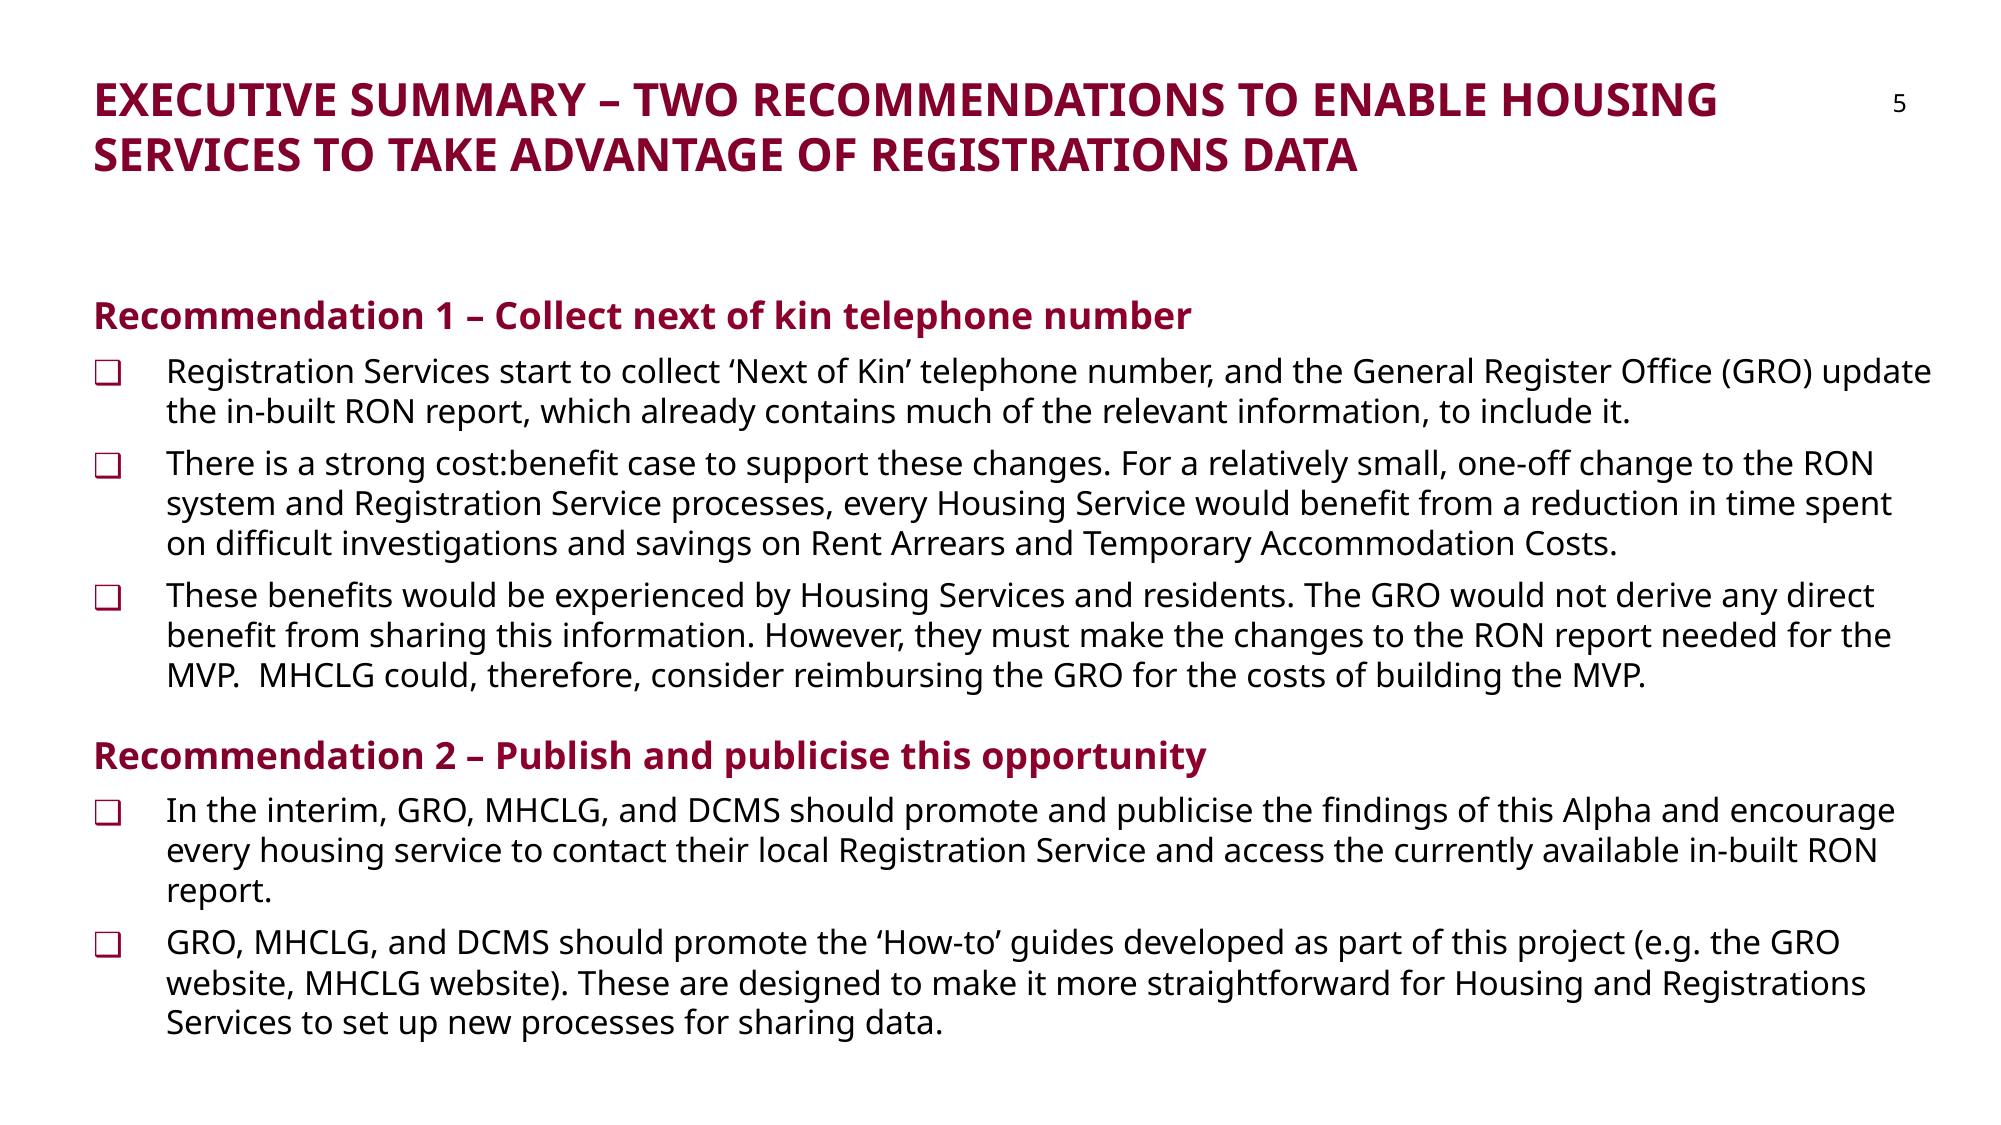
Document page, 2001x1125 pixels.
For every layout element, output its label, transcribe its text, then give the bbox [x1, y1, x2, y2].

slide_number 1 [1850, 87, 1907, 148]
list Recommendation 1 – Collect next of kin telephone number Registration Services start to collect ‘Next of Kin’ telephone number, and the General Register Office (GRO) update the in-built RON report, which already contains much of the relevant information, to include it. There is a strong cost:benefit case to support these changes. For a relatively small, one-off change to the RON system and Registration Service processes, every Housing Service would benefit from a reduction in time spent on difficult investigations and savings on Rent Arrears and Temporary Accommodation Costs. These benefits would be experienced by Housing Services and residents. The GRO would not derive any direct benefit from sharing this information. However, they must make the changes to the RON report needed for the MVP. MHCLG could, therefore, consider reimbursing the GRO for the costs of building the MVP. Recommendation 2 – Publish and publicise this opportunity In the interim, GRO, MHCLG, and DCMS should promote and publicise the findings of this Alpha and encourage every housing service to contact their local Registration Service and access the currently available in-built RON report. GRO, MHCLG, and DCMS should promote the ‘How-to’ guides developed as part of this project (e.g. the GRO website, MHCLG website). These are designed to make it more straightforward for Housing and Registrations Services to set up new processes for sharing data. [93, 292, 1936, 1055]
title EXECUTIVE SUMMARY – TWO RECOMMENDATIONS TO ENABLE HOUSING SERVICES TO TAKE ADVANTAGE OF REGISTRATIONS DATA [93, 70, 1809, 215]
